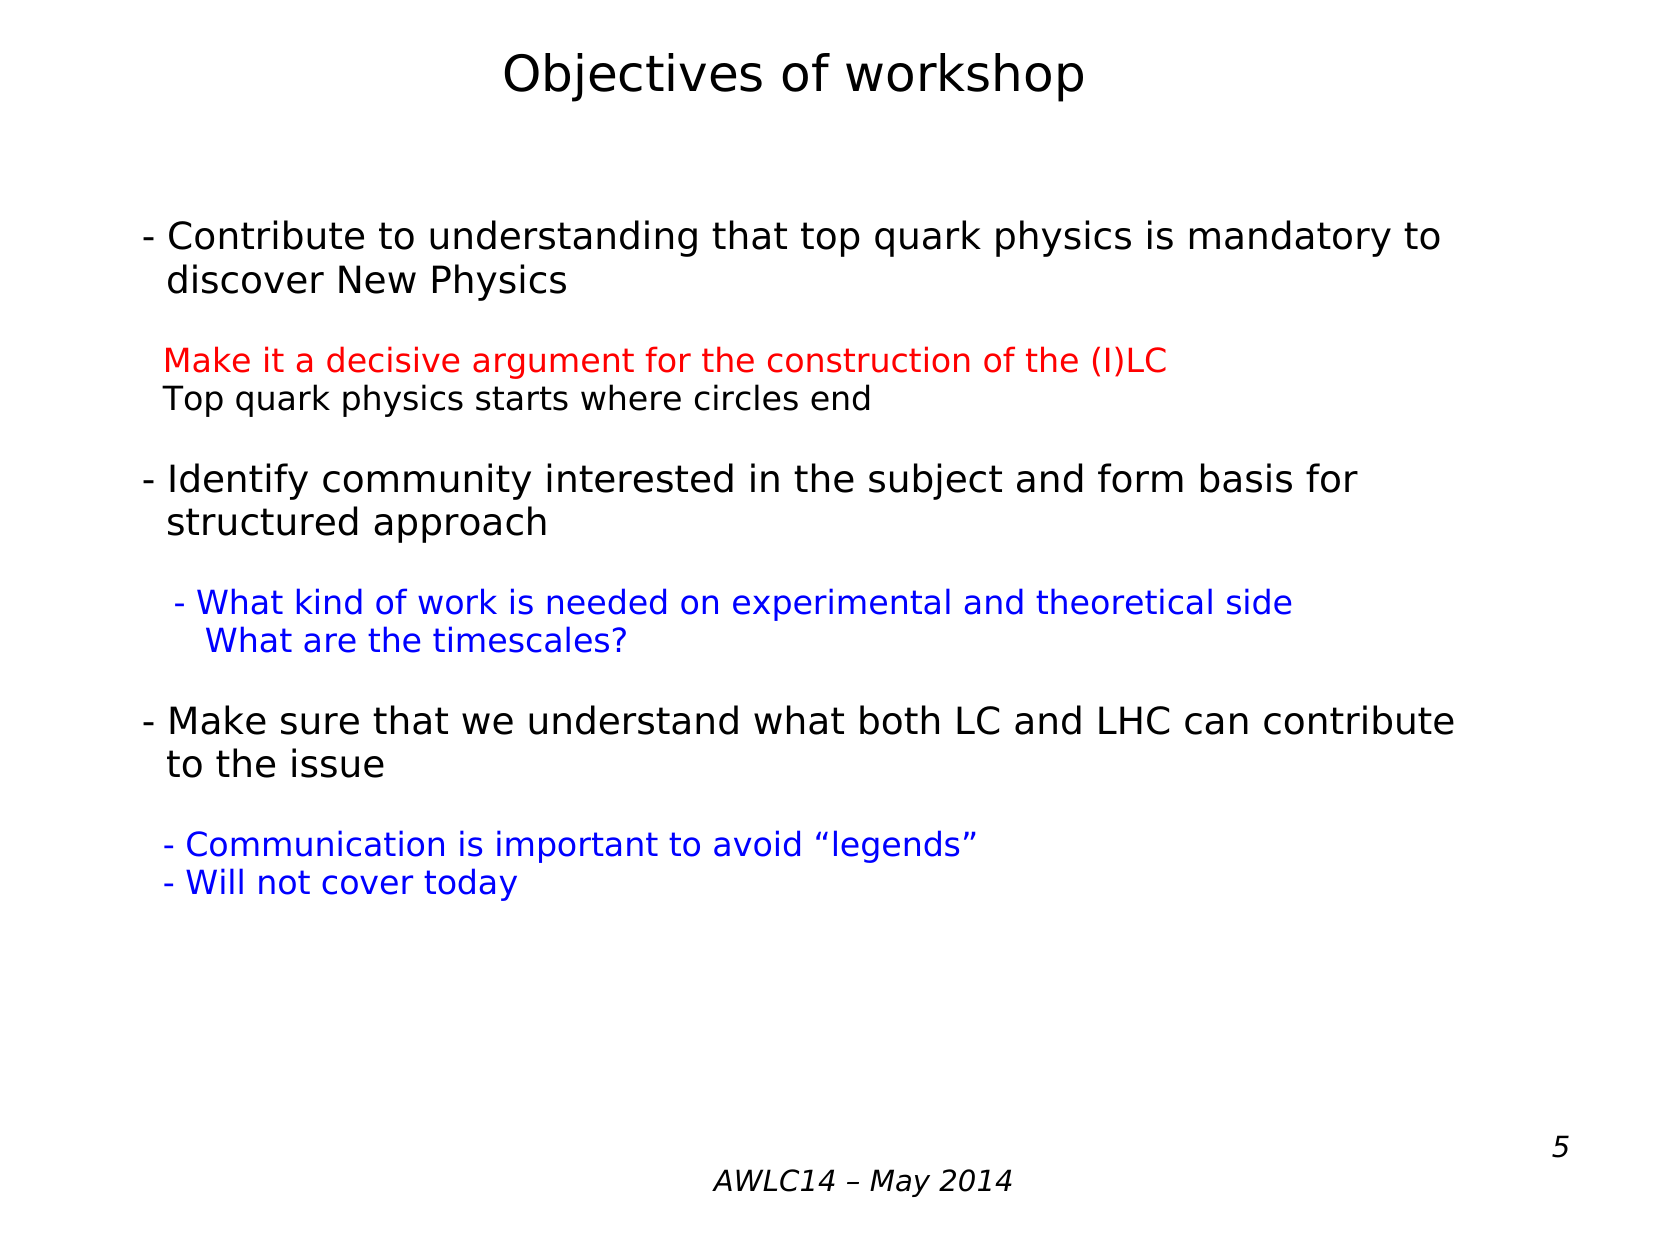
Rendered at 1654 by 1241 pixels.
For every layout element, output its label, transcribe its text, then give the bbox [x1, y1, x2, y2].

text_box - Contribute to understanding that top quark physics is mandatory to discover New Physics Make it a decisive argument for the construction of the (I)LC Top quark physics starts where circles end - Identify community interested in the subject and form basis for structured approach - What kind of work is needed on experimental and theoretical side What are the timescales? - Make sure that we understand what both LC and LHC can contribute to the issue - Communication is important to avoid “legends” - Will not cover today [127, 207, 1481, 910]
text_box Objectives of workshop [487, 37, 1102, 111]
